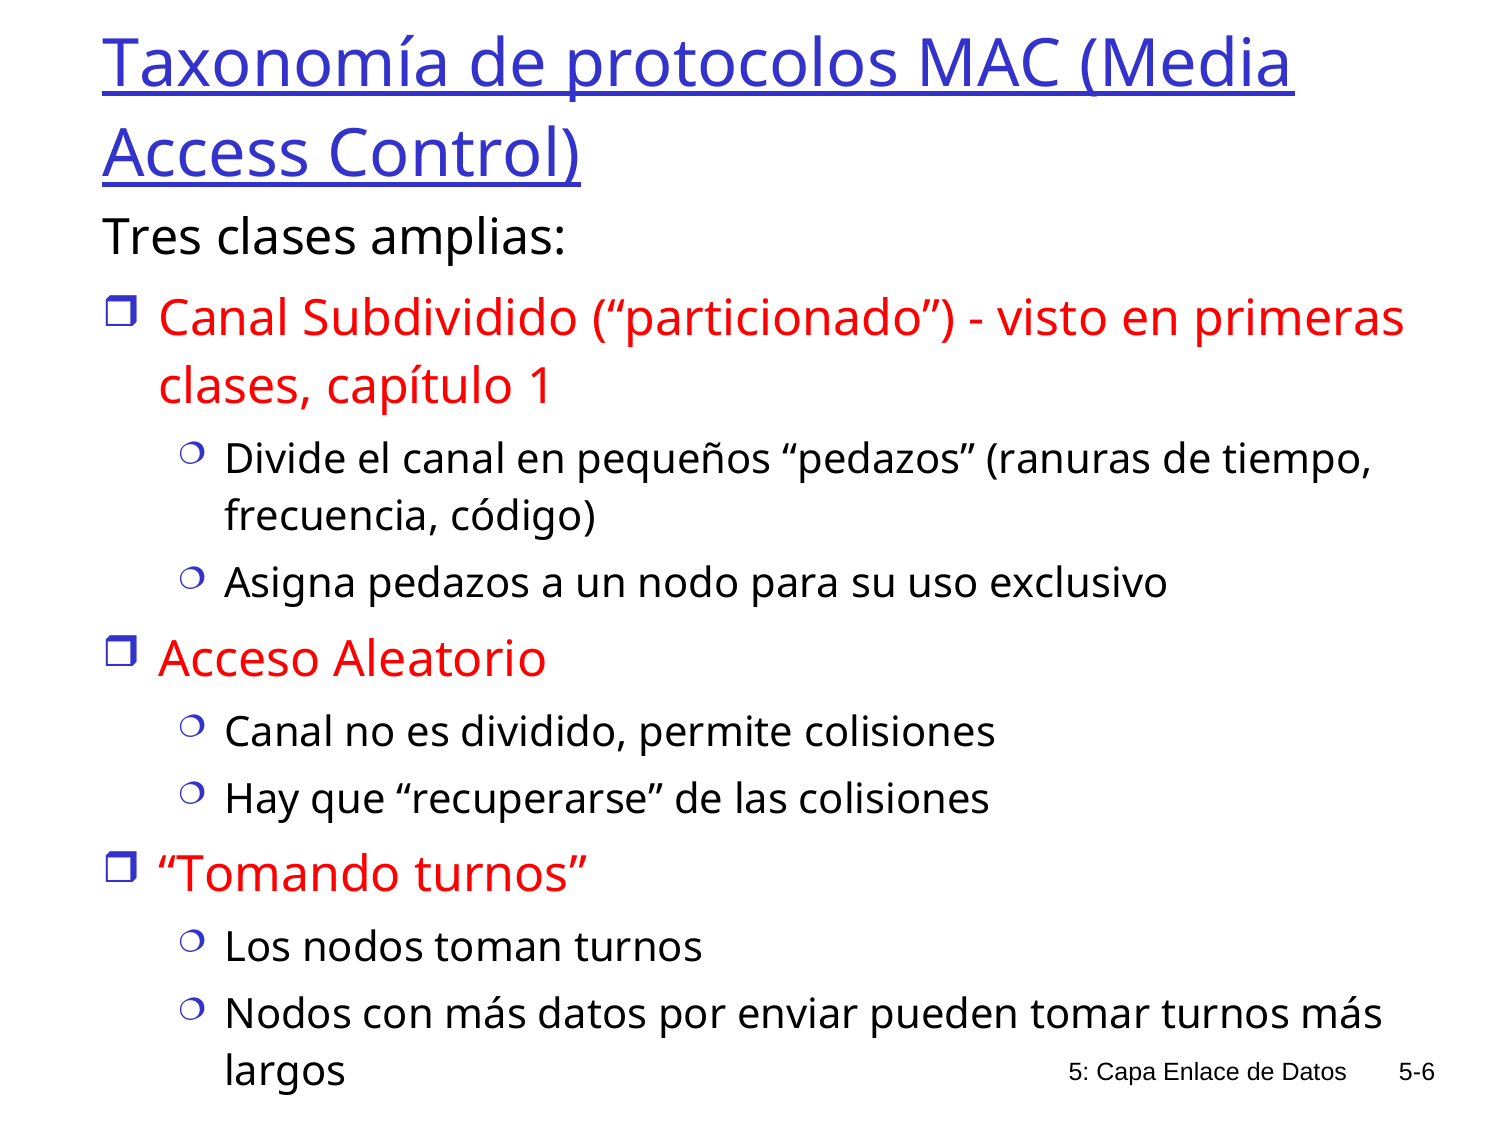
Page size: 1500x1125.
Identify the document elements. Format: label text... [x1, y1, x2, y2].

list Tres clases amplias: Canal Subdividido (“particionado”) - visto en primeras clases, capítulo 1 Divide el canal en pequeños “pedazos” (ranuras de tiempo, frecuencia, código) Asigna pedazos a un nodo para su uso exclusivo Acceso Aleatorio Canal no es dividido, permite colisiones Hay que “recuperarse” de las colisiones “Tomando turnos” Los nodos toman turnos Nodos con más datos por enviar pueden tomar turnos más largos [87, 193, 1426, 1027]
title Taxonomía de protocolos MAC (Media Access Control) [87, 15, 1426, 193]
